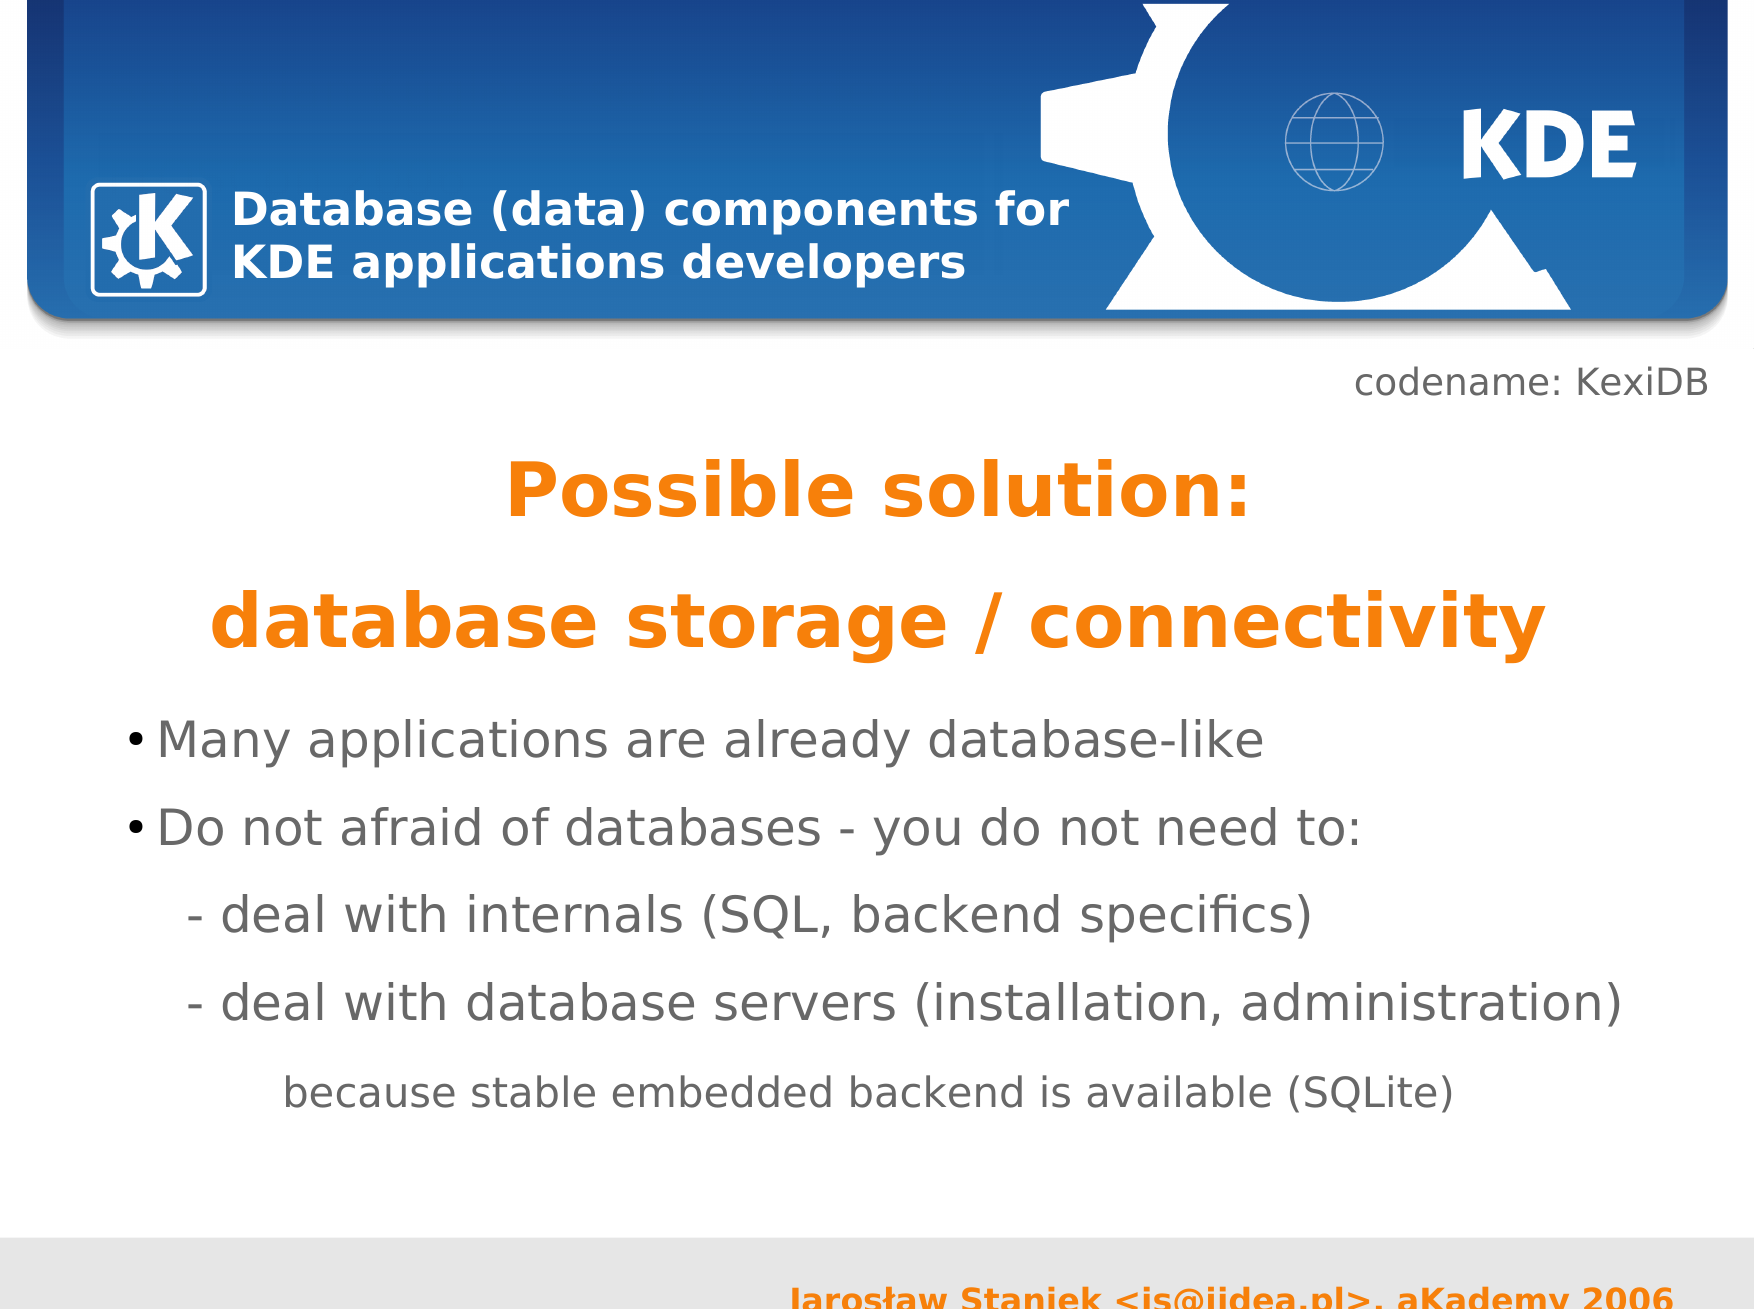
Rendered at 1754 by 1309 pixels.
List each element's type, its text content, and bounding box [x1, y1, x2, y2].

text_box Many applications are already database-like Do not afraid of databases - you do not need to: - deal with internals (SQL, backend specifics) - deal with database servers (installation, administration) because stable embedded backend is available (SQLite) [112, 675, 1650, 1125]
picture [0, 0, 1754, 349]
text_box Possible solution: database storage / connectivity [122, 395, 1606, 629]
